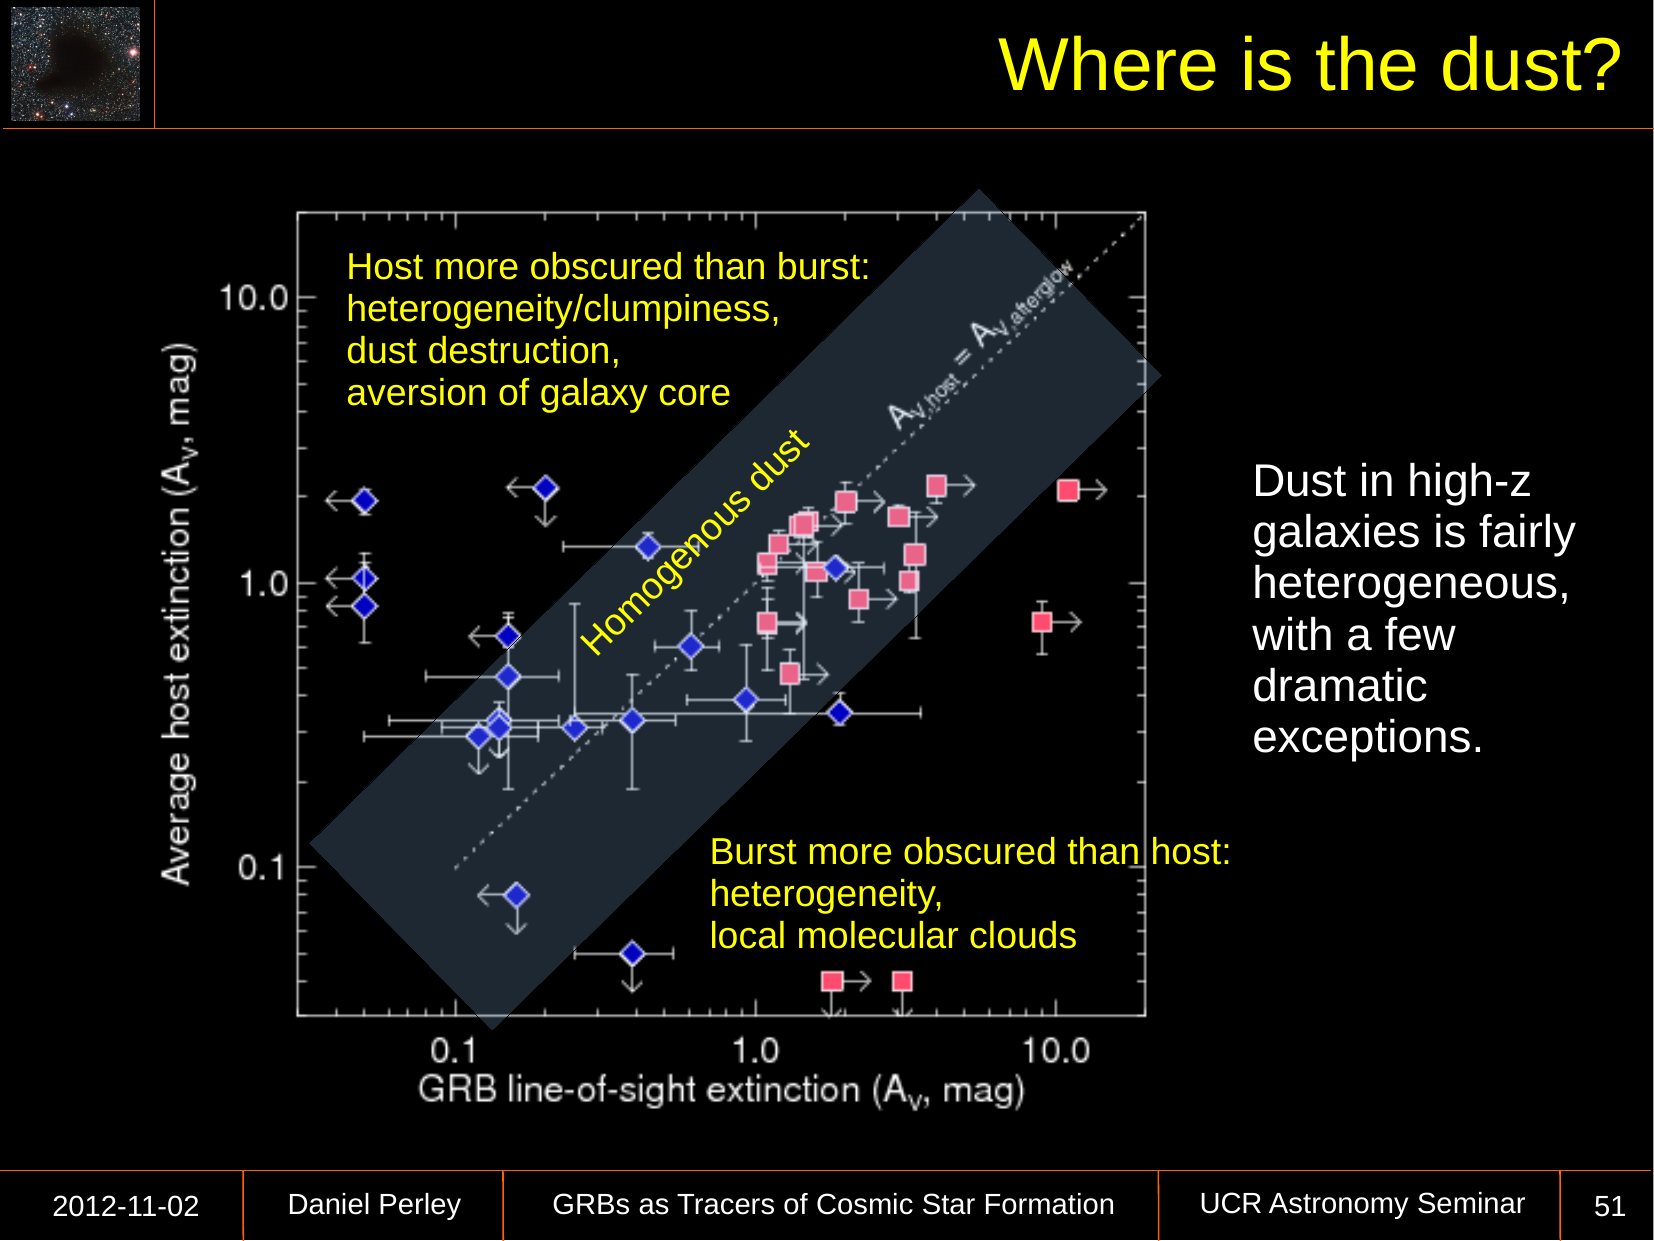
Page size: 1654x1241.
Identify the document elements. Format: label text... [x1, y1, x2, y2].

text_box Homogenous dust [557, 421, 857, 681]
text_box Host more obscured than burst: heterogeneity/clumpiness, dust destruction, aversion of galaxy core [331, 238, 901, 421]
text_box [308, 187, 1163, 1031]
title Where is the dust? [187, 21, 1624, 108]
picture [123, 164, 1163, 1126]
picture [11, 7, 140, 121]
text_box Dust in high-z galaxies is fairly heterogeneous, with a few dramatic exceptions. [1237, 447, 1613, 771]
picture [707, 376, 1163, 822]
text_box Burst more obscured than host: heterogeneity, local molecular clouds [694, 822, 1264, 964]
